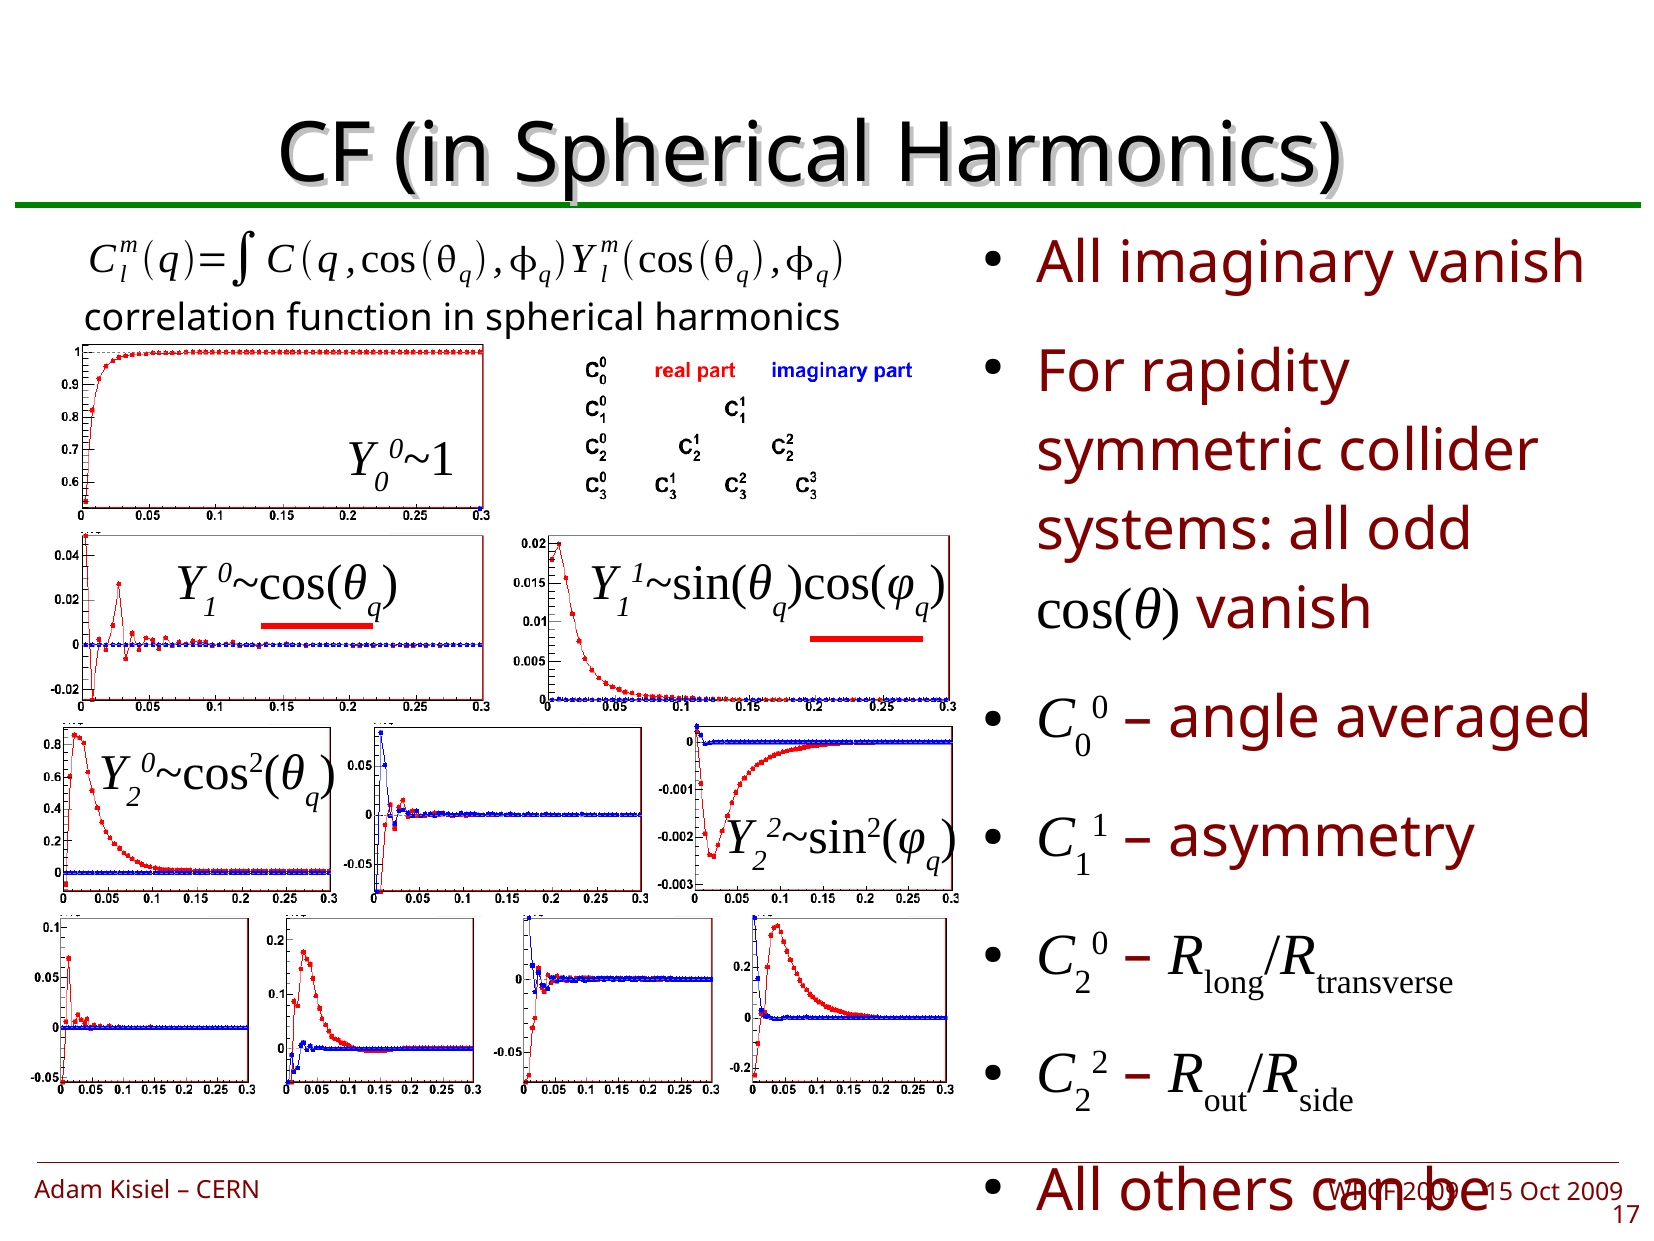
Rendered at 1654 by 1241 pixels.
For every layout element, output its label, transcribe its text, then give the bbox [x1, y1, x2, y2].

text_box Y22~sin2(φq) [724, 808, 958, 877]
list All imaginary vanish For rapidity symmetric collider systems: all odd cos(θ) vanish C00 – angle averaged C11 – asymmetry C20 – Rlong/Rtransverse C22 – Rout/Rside All others can be neglected [965, 220, 1626, 1159]
text_box Y10~cos(θq) [175, 554, 399, 623]
text_box Y00~1 [346, 430, 456, 499]
text_box Y20~cos2(θq) [98, 744, 337, 813]
title CF (in Spherical Harmonics) [60, 45, 1560, 254]
text_box Y11~sin(θq)cos(φq) [588, 555, 947, 623]
picture [26, 340, 959, 1106]
chart [82, 227, 850, 291]
text_box correlation function in spherical harmonics [83, 290, 887, 351]
